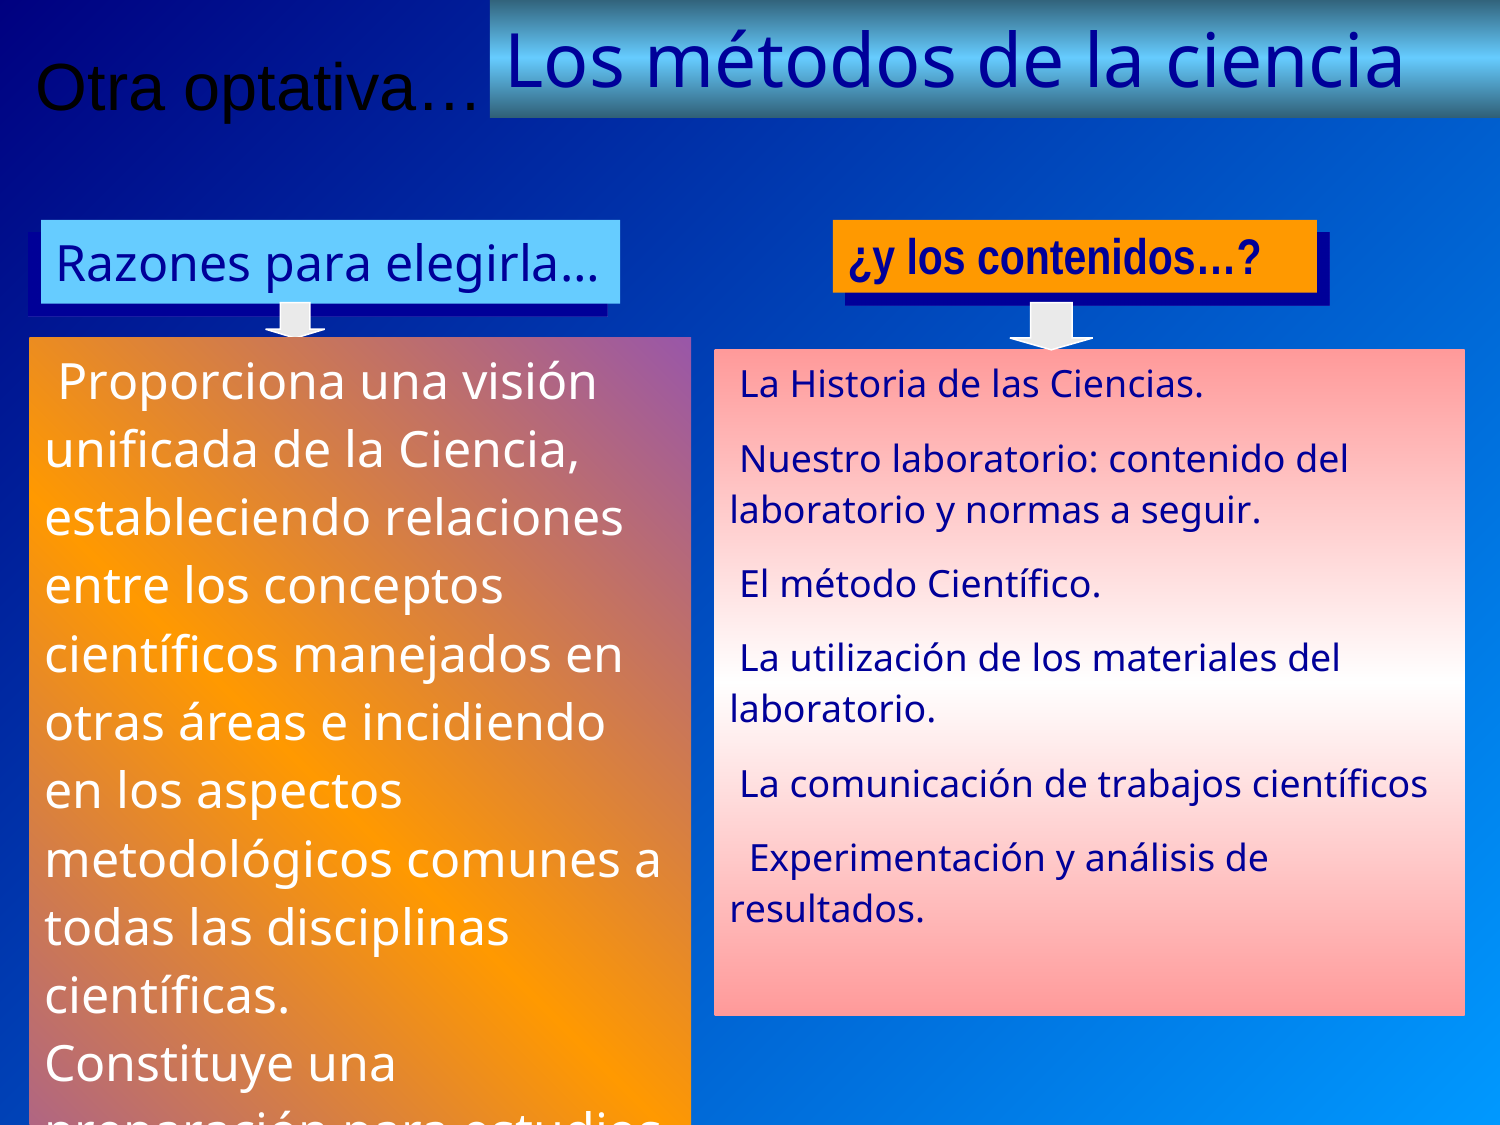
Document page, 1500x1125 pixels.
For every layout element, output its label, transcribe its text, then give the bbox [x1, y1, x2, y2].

text_box Proporciona una visión unificada de la Ciencia, estableciendo relaciones entre los conceptos científicos manejados en otras áreas e incidiendo en los aspectos metodológicos comunes a todas las disciplinas científicas. Constituye una preparación para estudios posteriores relacionados con las ciencias [29, 337, 692, 1125]
text_box Los métodos de la ciencia [489, 0, 1500, 118]
text_box La Historia de las Ciencias. Nuestro laboratorio: contenido del laboratorio y normas a seguir. El método Científico. La utilización de los materiales del laboratorio. La comunicación de trabajos científicos Experimentación y análisis de resultados. [714, 349, 1465, 1016]
text_box [265, 302, 325, 337]
title Otra optativa… [0, 13, 520, 163]
text_box Razones para elegirla… [41, 219, 621, 304]
text_box [1009, 302, 1093, 350]
text_box ¿y los contenidos…? [832, 219, 1317, 293]
